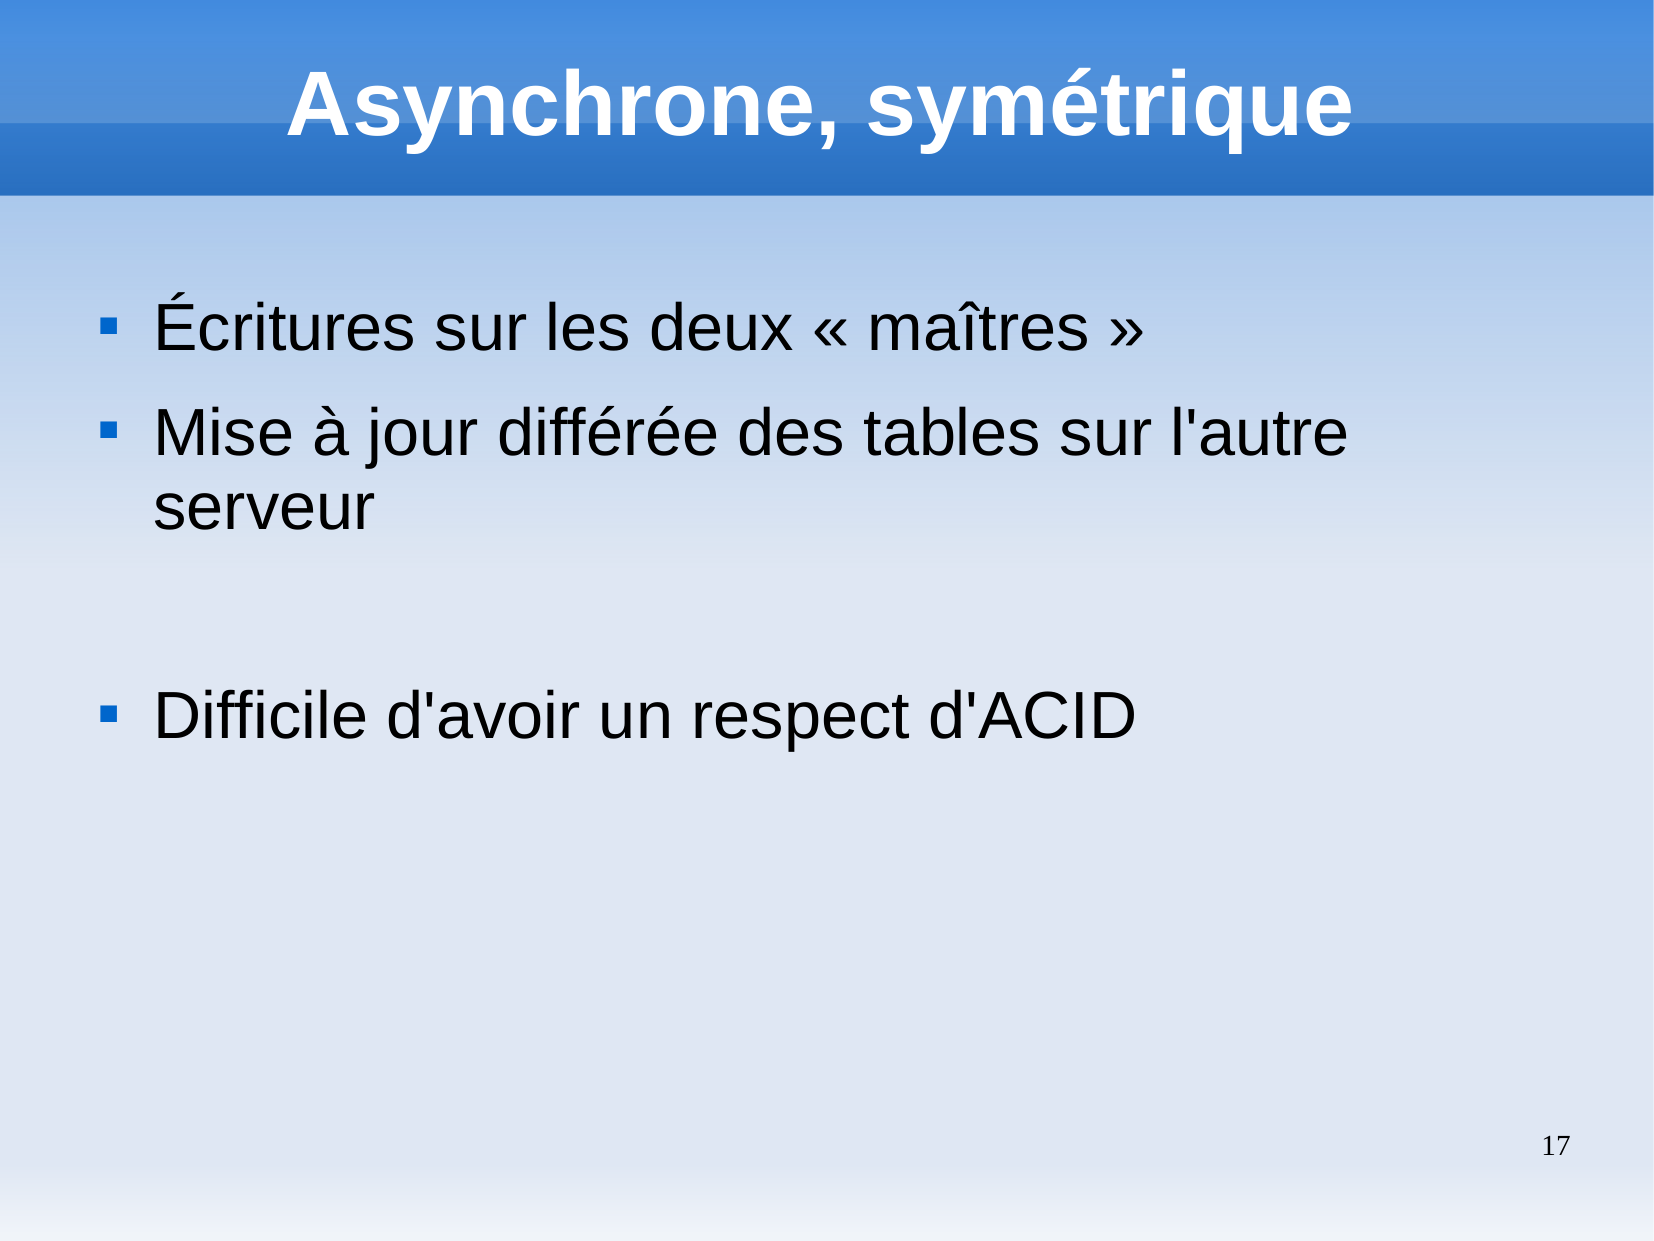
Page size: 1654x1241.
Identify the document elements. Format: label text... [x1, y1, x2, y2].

picture [0, 0, 1654, 1241]
title Asynchrone, symétrique [76, 0, 1565, 208]
list Écritures sur les deux « maîtres » Mise à jour différée des tables sur l'autre serveur Difficile d'avoir un respect d'ACID [82, 290, 1571, 1109]
